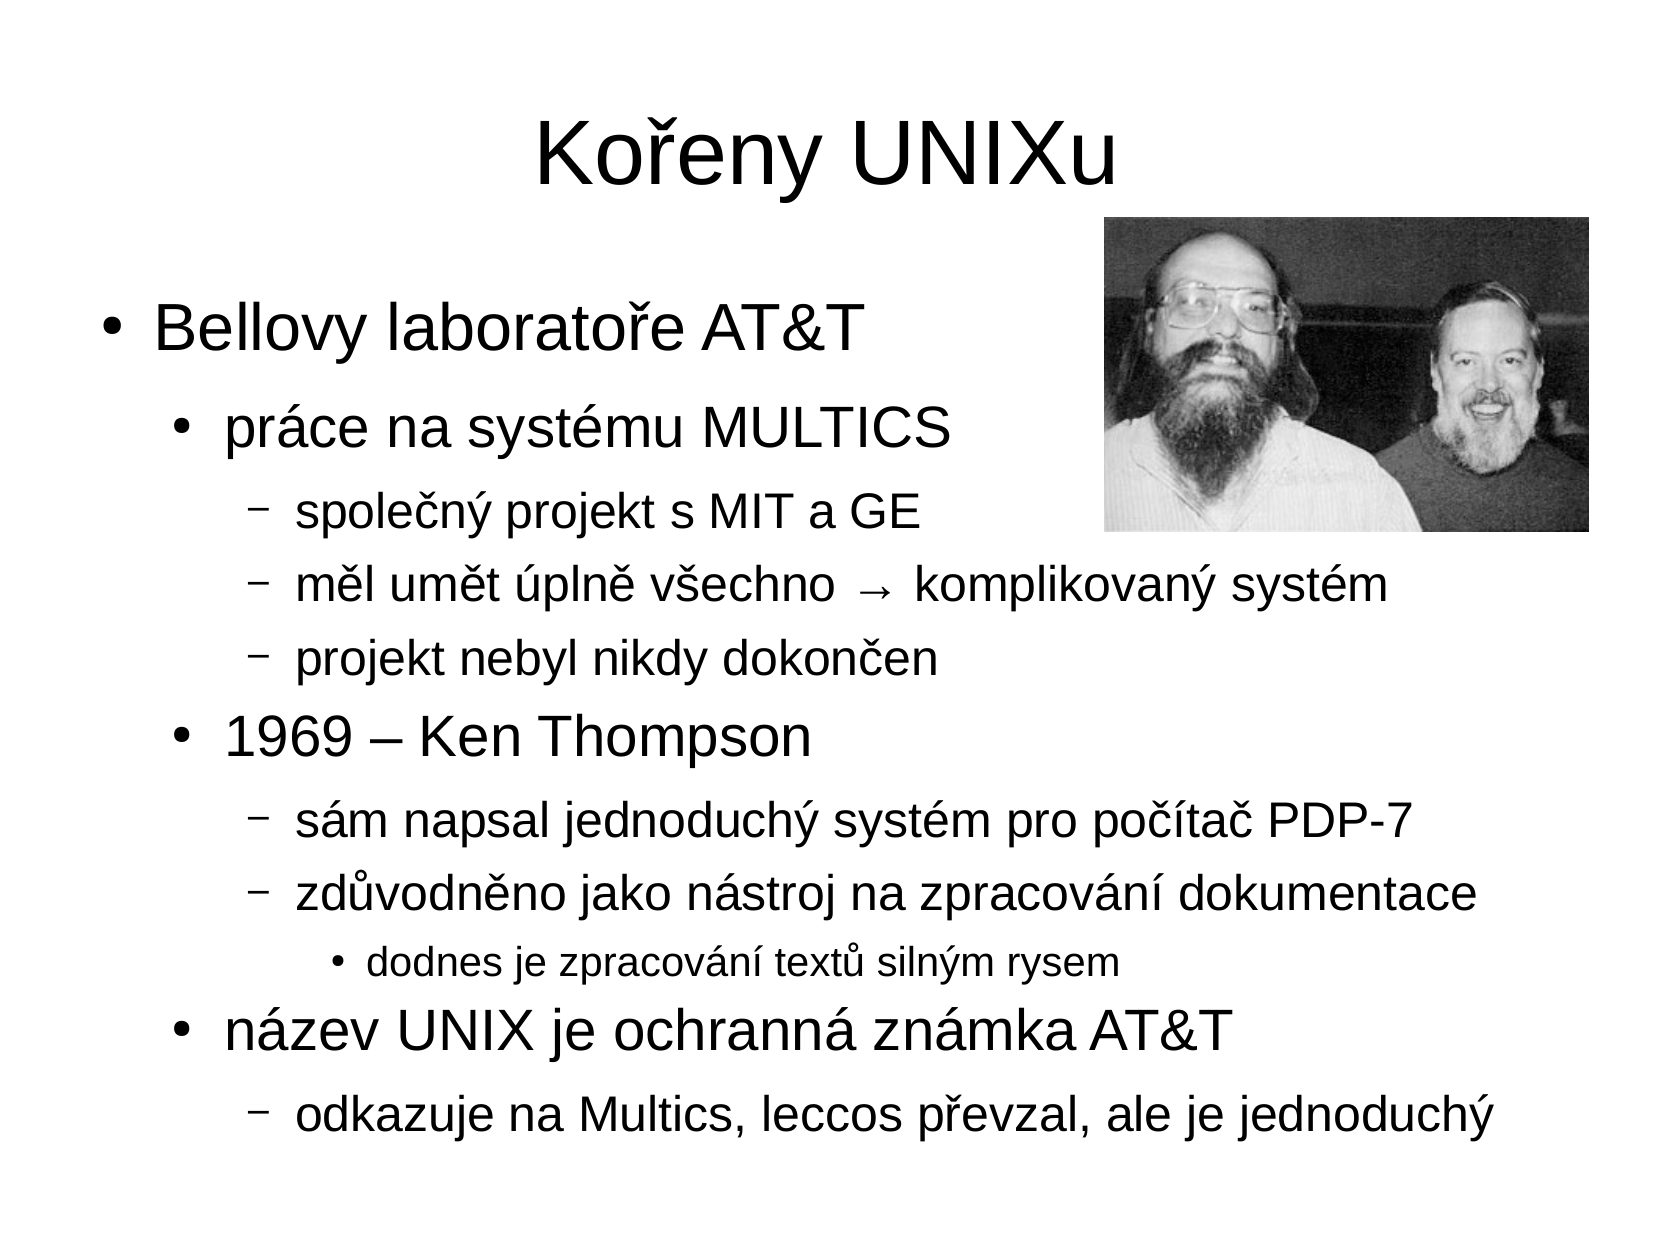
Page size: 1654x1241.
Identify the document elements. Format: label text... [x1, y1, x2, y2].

title Kořeny UNIXu [82, 56, 1571, 250]
picture [1104, 217, 1589, 532]
list Bellovy laboratoře AT&T práce na systému MULTICS společný projekt s MIT a GE měl umět úplně všechno → komplikovaný systém projekt nebyl nikdy dokončen 1969 – Ken Thompson sám napsal jednoduchý systém pro počítač PDP-7 zdůvodněno jako nástroj na zpracování dokumentace dodnes je zpracování textů silným rysem název UNIX je ochranná známka AT&T odkazuje na Multics, leccos převzal, ale je jednoduchý [82, 290, 1571, 1142]
